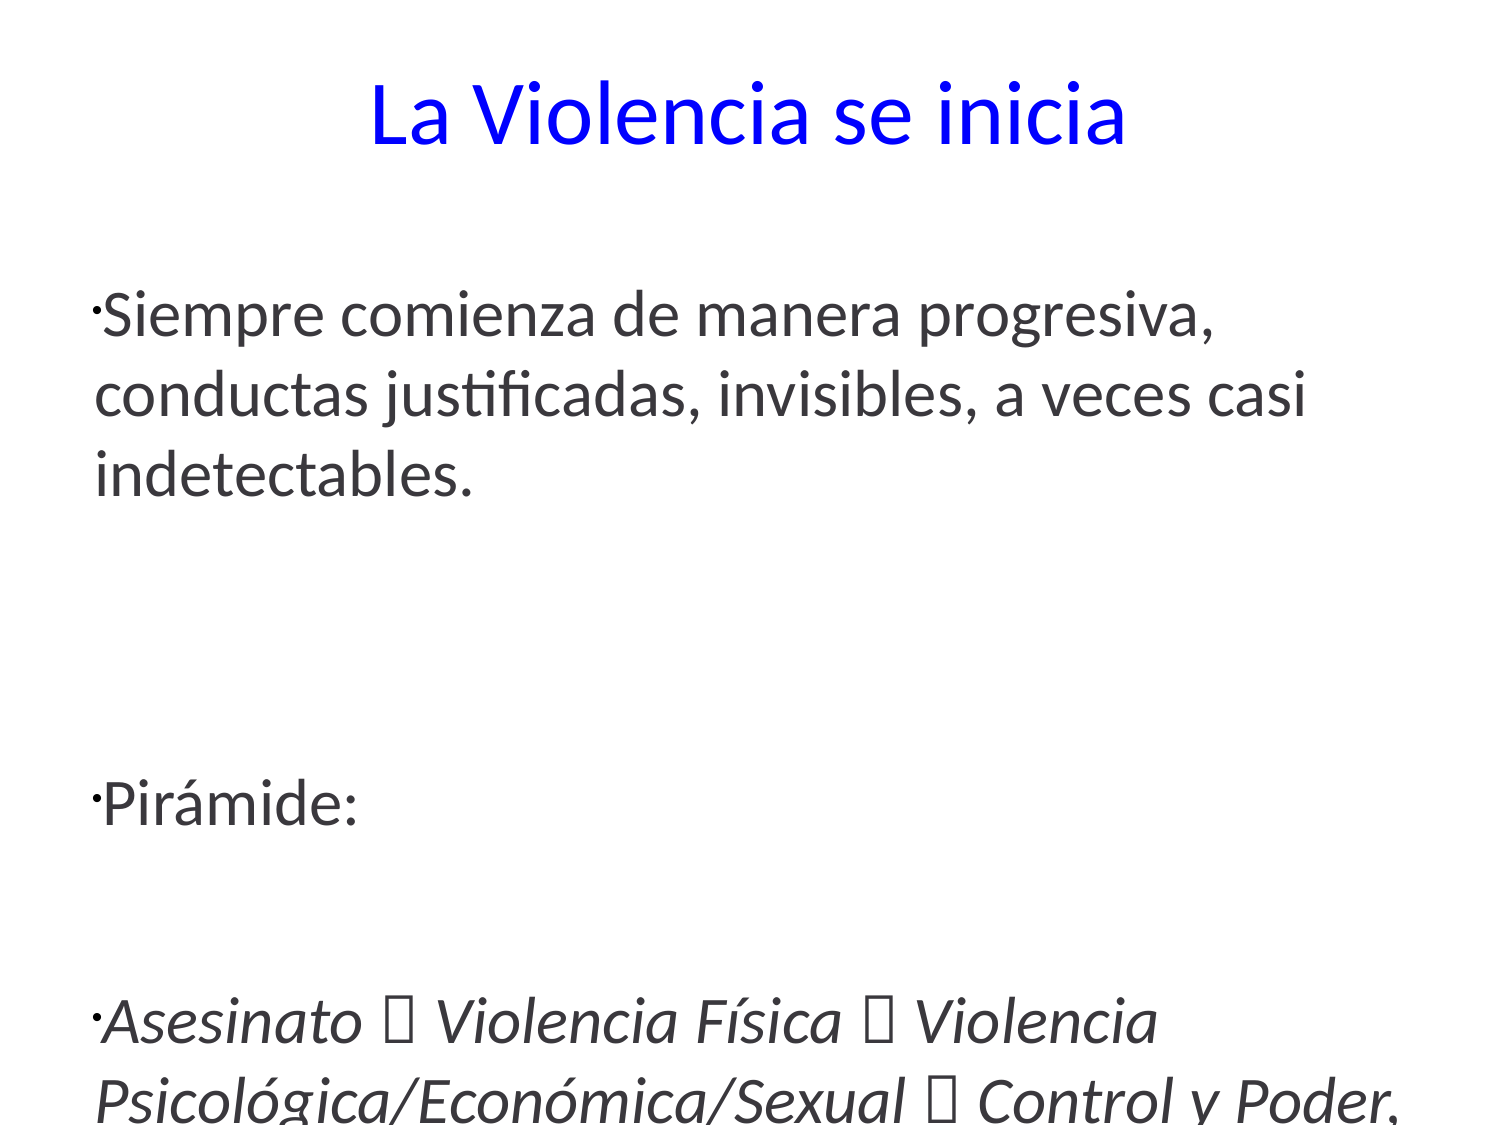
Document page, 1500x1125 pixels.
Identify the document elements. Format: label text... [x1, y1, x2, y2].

title La Violencia se inicia [75, 45, 1425, 233]
list Siempre comienza de manera progresiva, conductas justificadas, invisibles, a veces casi indetectables. Pirámide: Asesinato  Violencia Física  Violencia Psicológica/Económica/Sexual  Control y Poder, Violencia Social  Micromachismos [75, 262, 1425, 1005]
